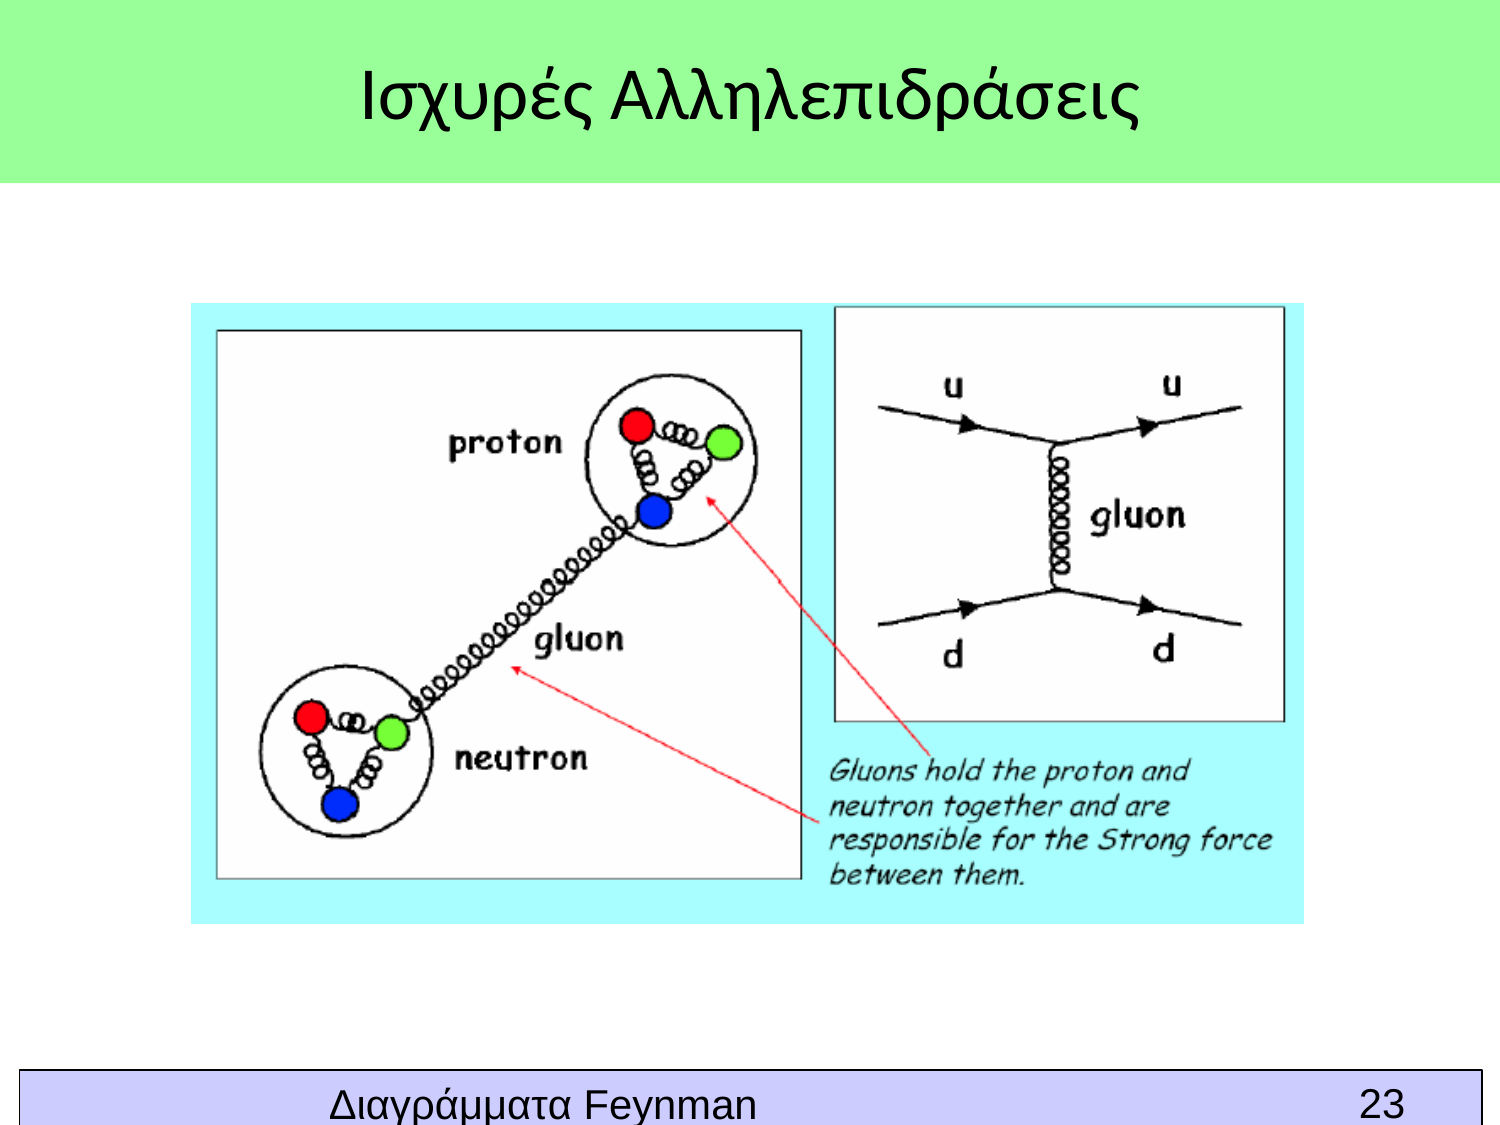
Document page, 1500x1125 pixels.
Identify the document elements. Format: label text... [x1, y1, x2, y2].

picture [191, 303, 1304, 924]
text_box Ισχυρές Αλληλεπιδράσεις [0, 0, 1500, 184]
